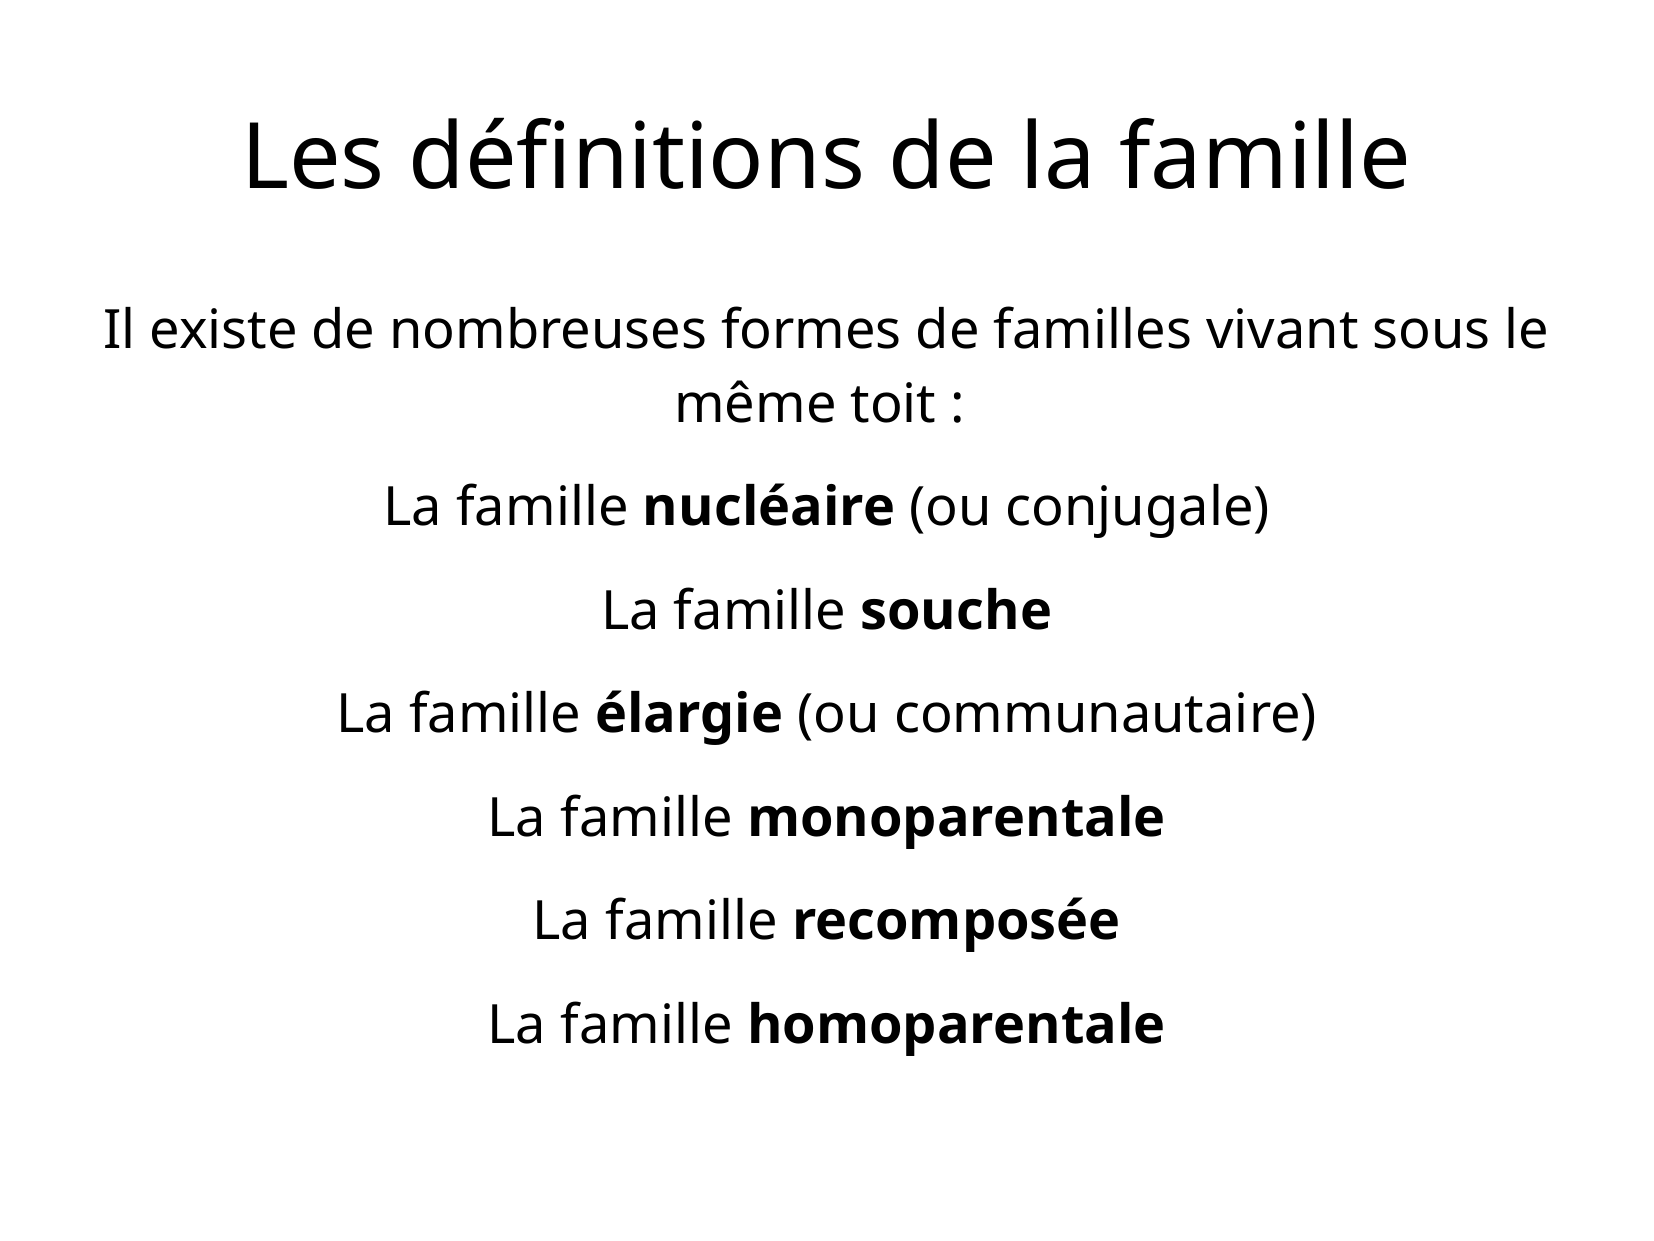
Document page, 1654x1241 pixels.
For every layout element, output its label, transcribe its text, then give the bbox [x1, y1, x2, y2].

title Les définitions de la famille [82, 49, 1571, 257]
list Il existe de nombreuses formes de familles vivant sous le même toit : La famille nucléaire (ou conjugale) La famille souche La famille élargie (ou communautaire) La famille monoparentale La famille recomposée La famille homoparentale [70, 290, 1583, 1094]
